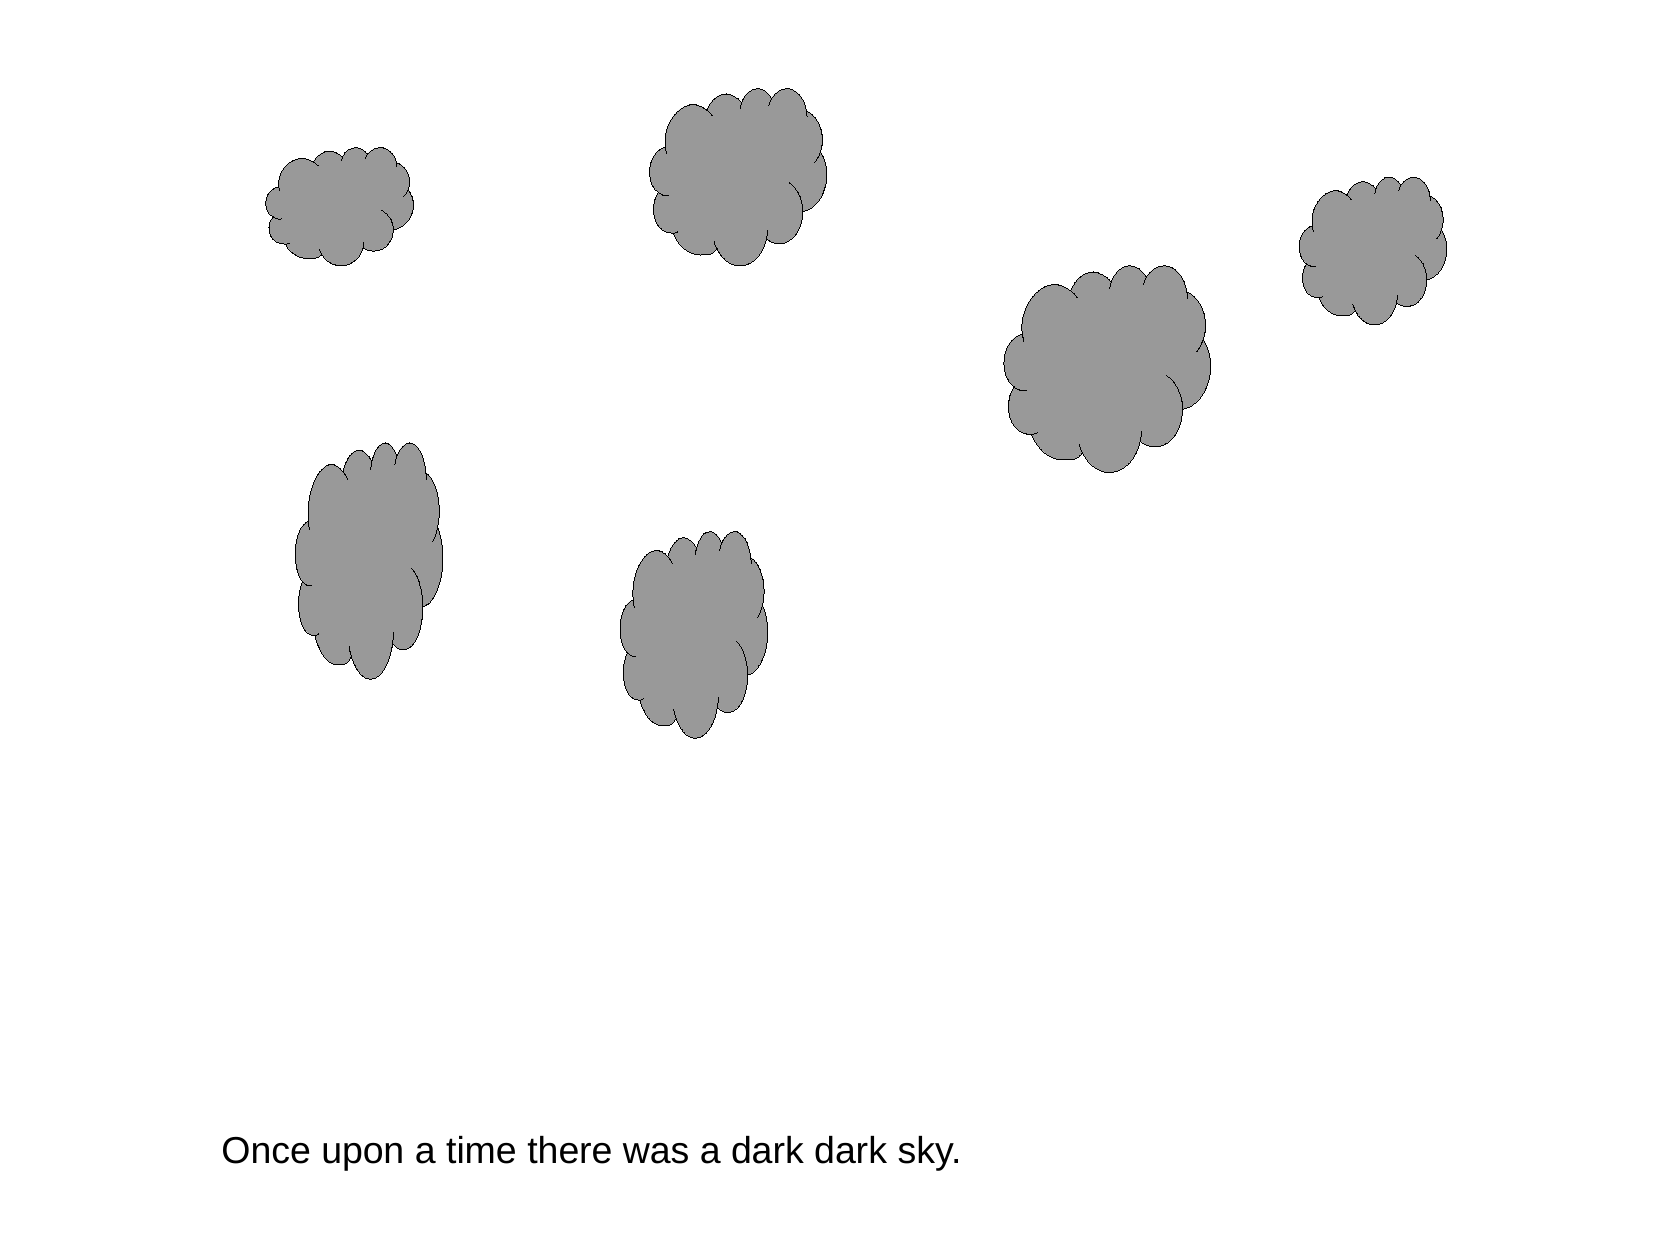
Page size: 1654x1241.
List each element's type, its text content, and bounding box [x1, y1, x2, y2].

text_box [1299, 177, 1447, 325]
text_box [649, 88, 827, 266]
text_box [1003, 265, 1211, 473]
text_box [295, 442, 443, 680]
text_box [620, 531, 768, 739]
text_box Once upon a time there was a dark dark sky. [206, 1122, 1418, 1179]
text_box [265, 147, 414, 266]
